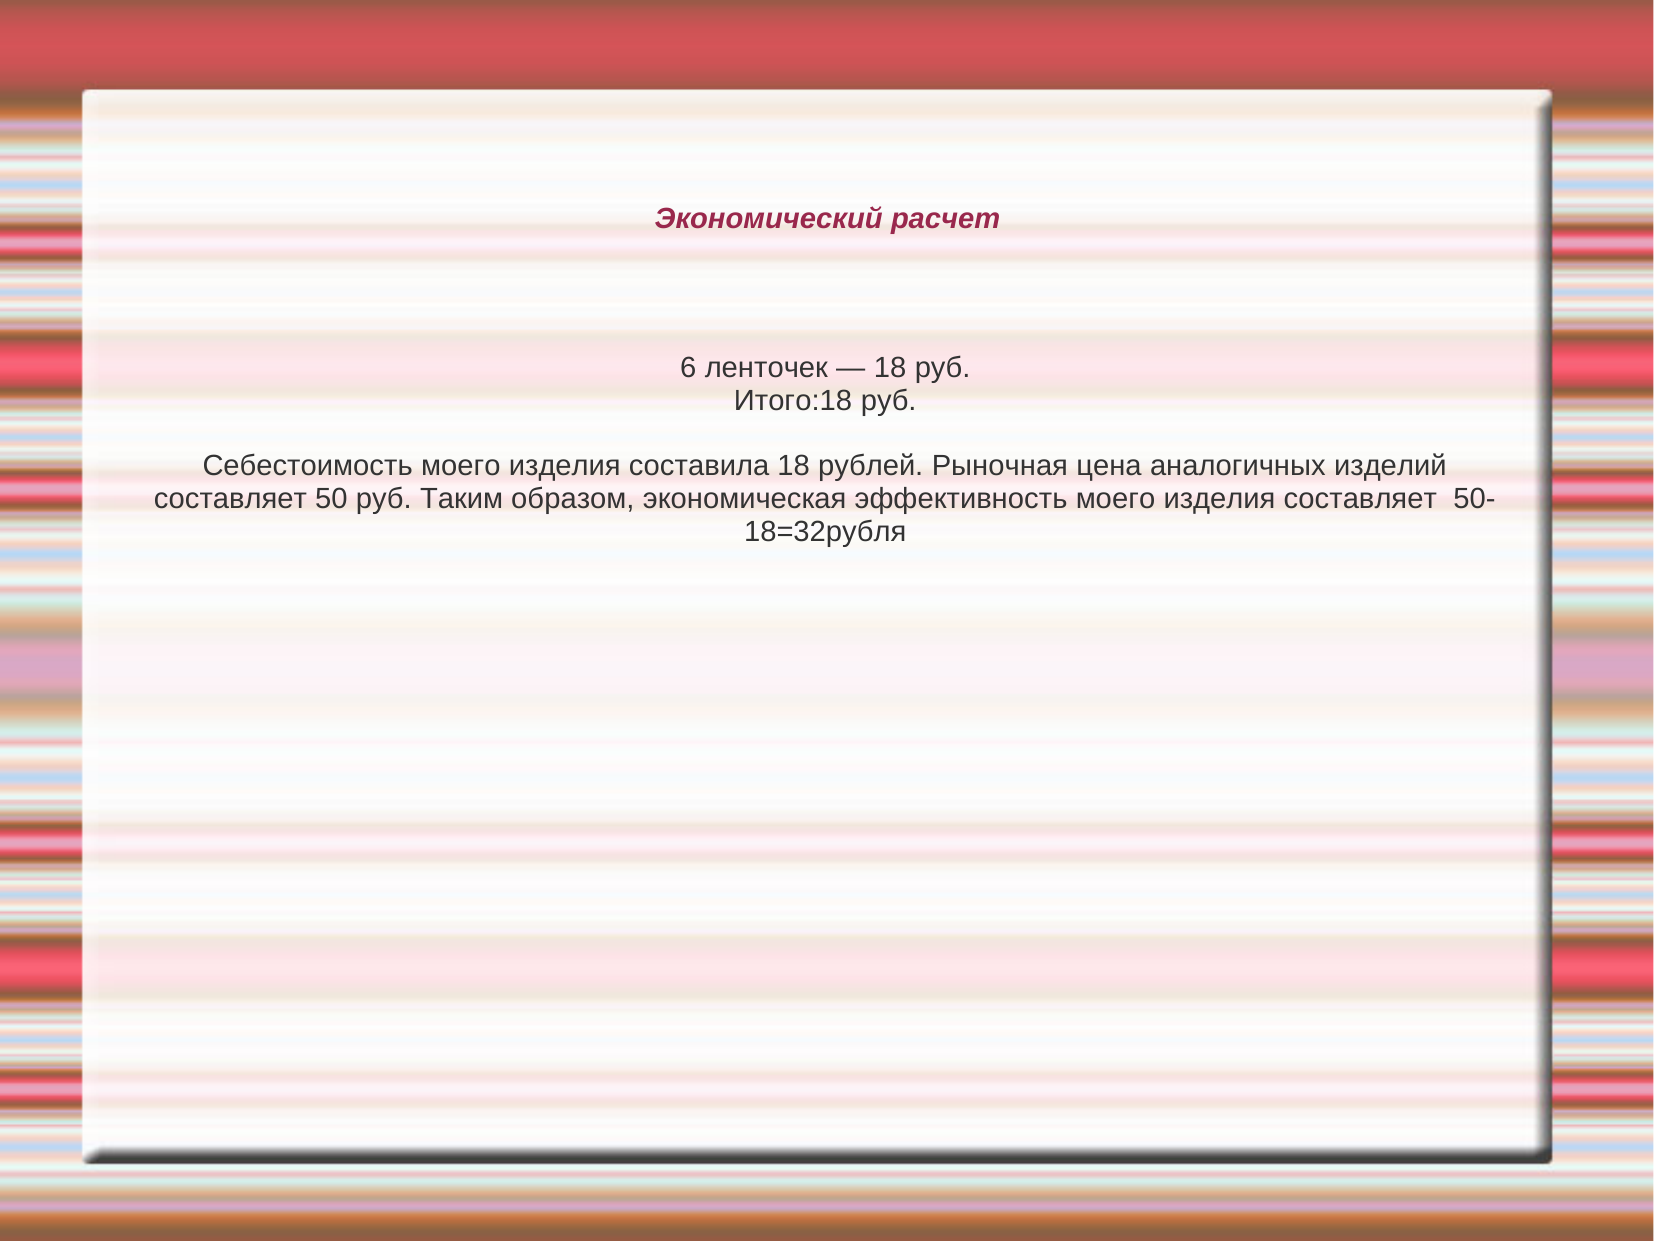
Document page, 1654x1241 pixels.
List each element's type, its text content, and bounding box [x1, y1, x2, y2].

title Экономический расчет [121, 114, 1534, 322]
picture [0, 0, 1654, 1241]
list 6 ленточек — 18 руб. Итого:18 руб. Себестоимость моего изделия составила 18 рублей. Рыночная цена аналогичных изделий составляет 50 руб. Таким образом, экономическая эффективность моего изделия составляет 50-18=32рубля [134, 350, 1516, 1132]
